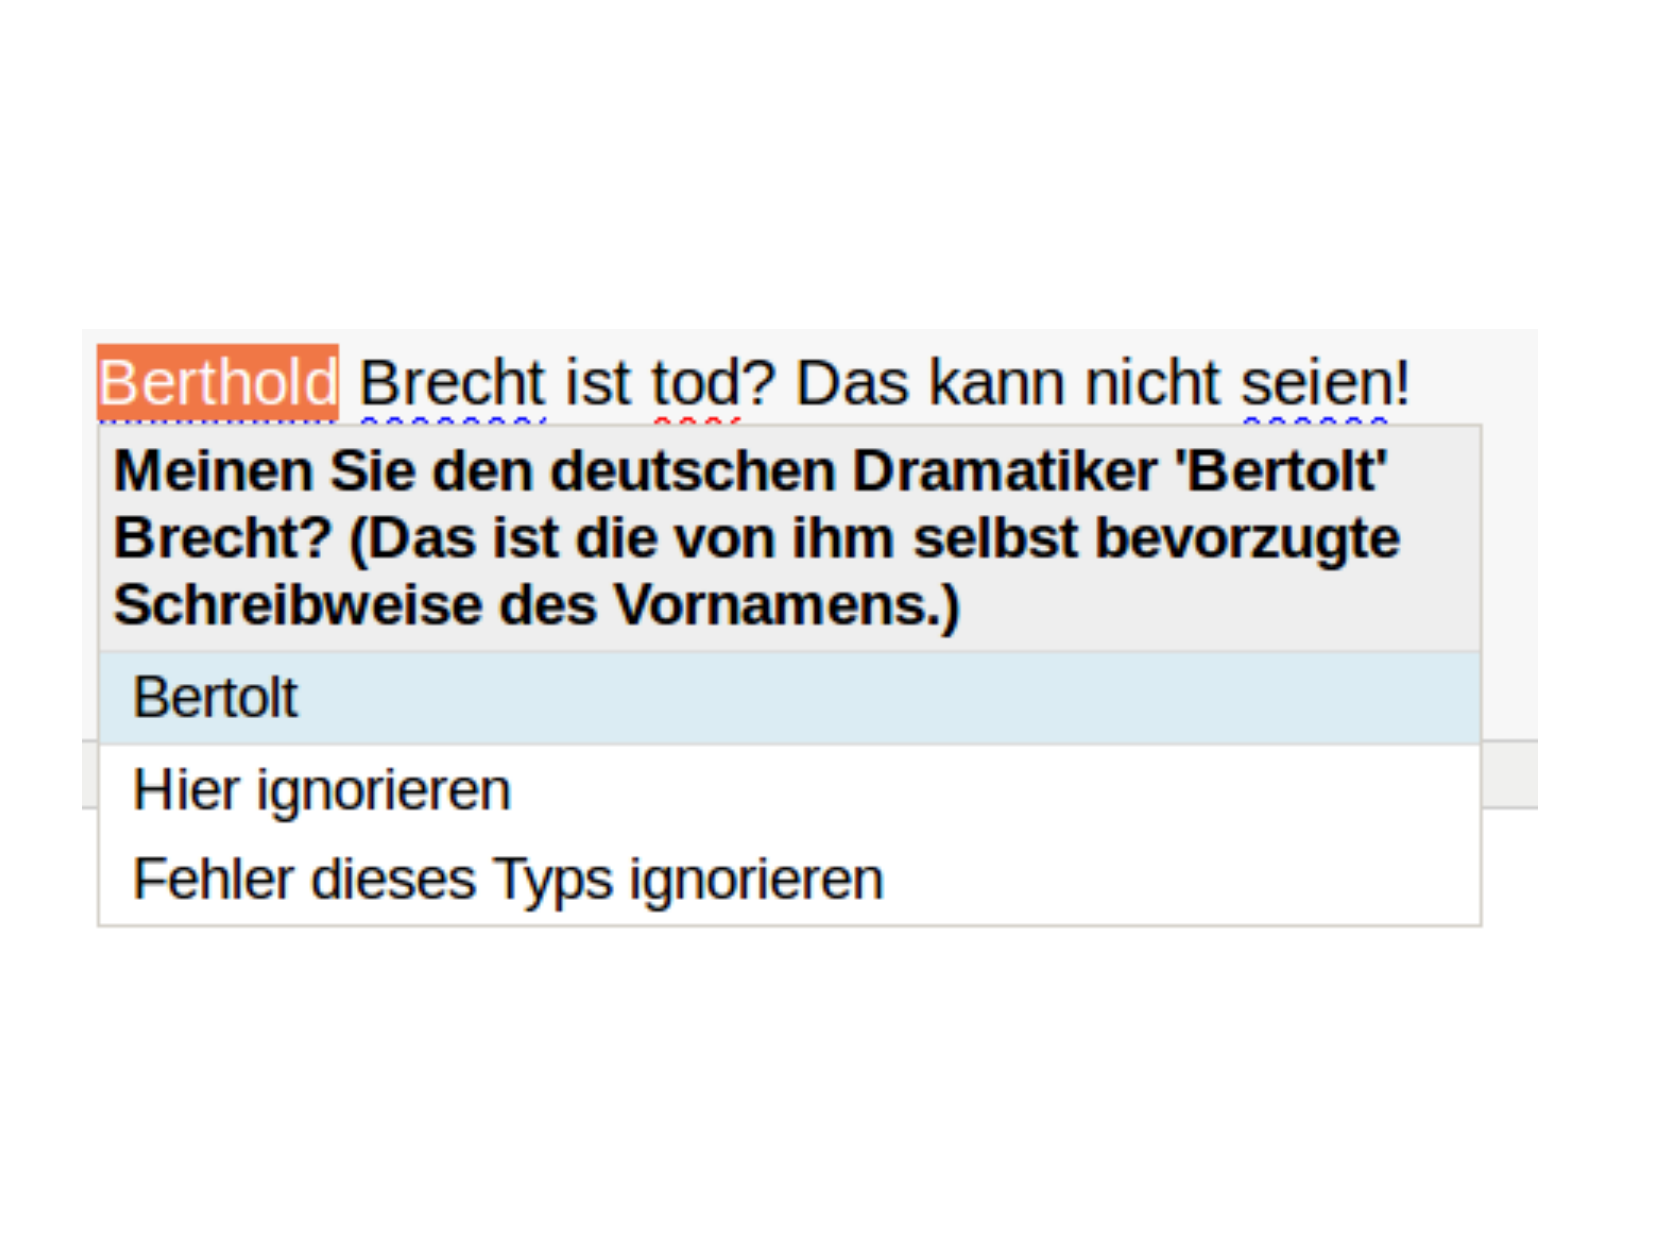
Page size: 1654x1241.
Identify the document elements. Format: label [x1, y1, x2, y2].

picture [82, 329, 1538, 970]
